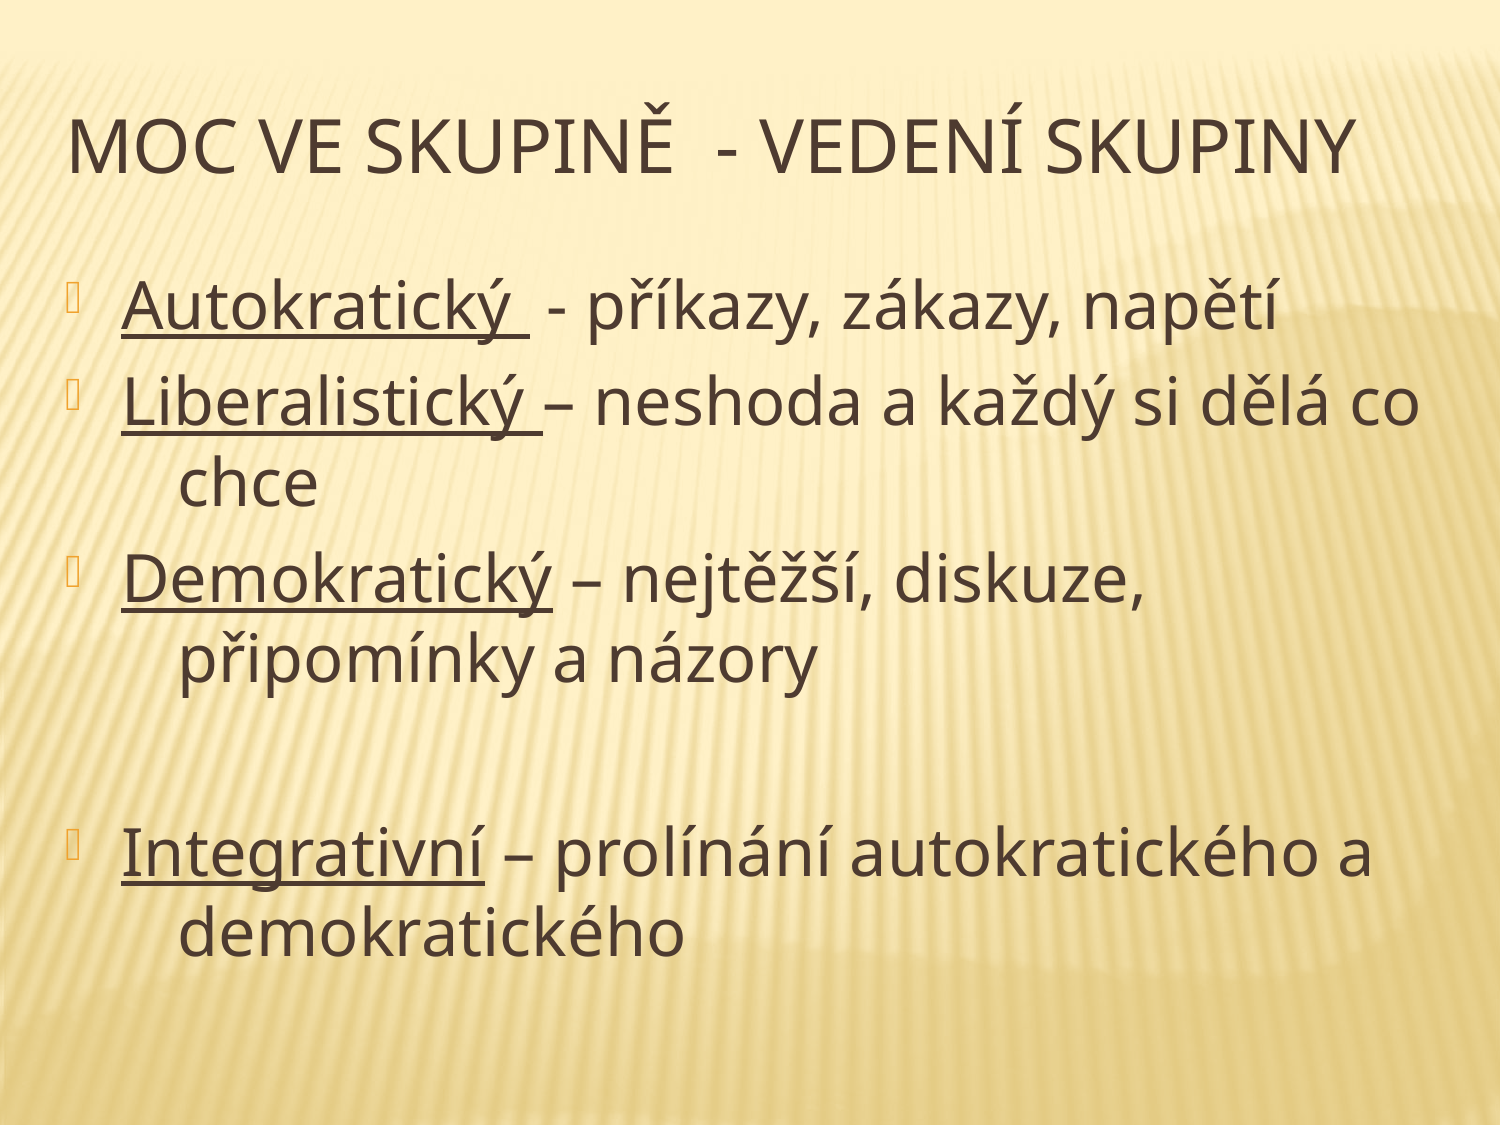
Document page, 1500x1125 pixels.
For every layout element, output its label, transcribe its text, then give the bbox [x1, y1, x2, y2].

list Autokratický - příkazy, zákazy, napětí Liberalistický – neshoda a každý si dělá co chce Demokratický – nejtěžší, diskuze, připomínky a názory Integrativní – prolínání autokratického a demokratického [50, 254, 1476, 998]
title Moc ve skupině - vedení skupiny [50, 75, 1476, 213]
